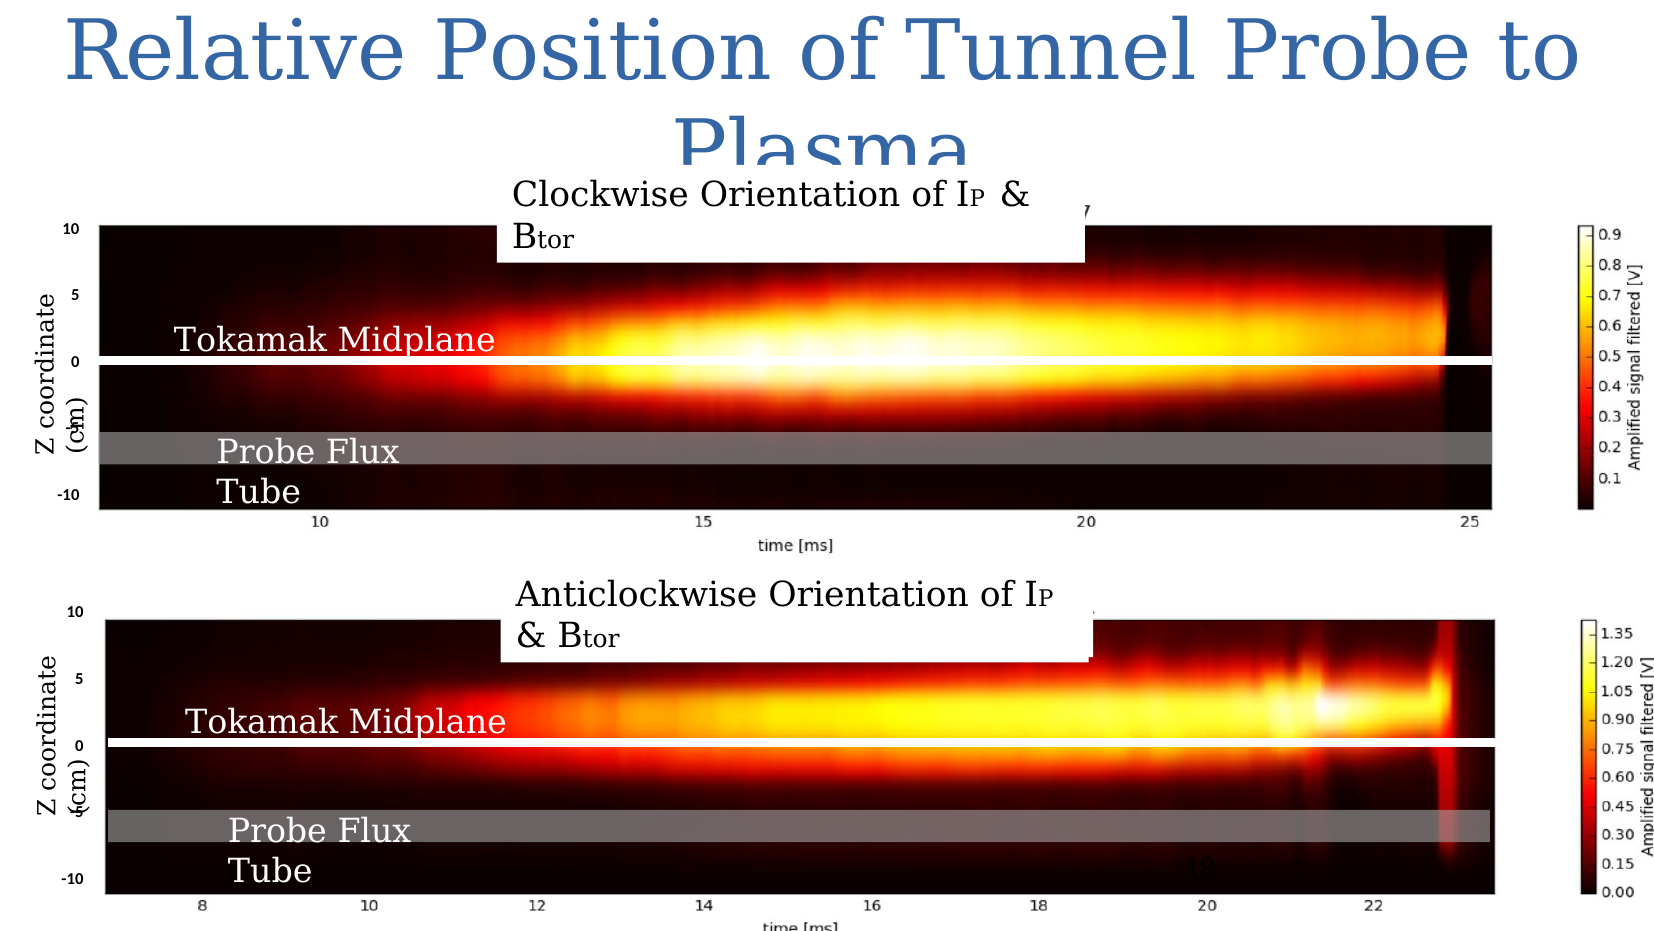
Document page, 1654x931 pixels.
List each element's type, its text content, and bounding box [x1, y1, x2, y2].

text_box Tokamak Midplane [158, 311, 557, 367]
text_box Tokamak Midplane [170, 693, 586, 749]
text_box Z coordinate (cm) [23, 575, 69, 832]
text_box Anticlockwise Orientation of IP & Btor [500, 564, 1089, 622]
text_box 10 5 0 -5 -10 [46, 596, 103, 899]
title Relative Position of Tunnel Probe to Plasma [0, 0, 1654, 176]
picture [25, 176, 1654, 559]
text_box 10 5 0 -5 -10 [42, 213, 99, 515]
text_box Z coordinate (cm) [21, 213, 67, 470]
text_box Anticlockwise Orientation of IP & Btor [505, 559, 1094, 617]
text_box Probe Flux Tube [212, 801, 493, 857]
text_box Probe Flux Tube [201, 423, 470, 479]
text_box Clockwise Orientation of IP & Btor [496, 164, 1085, 222]
text_box [1185, 847, 1571, 912]
picture [33, 577, 1654, 931]
